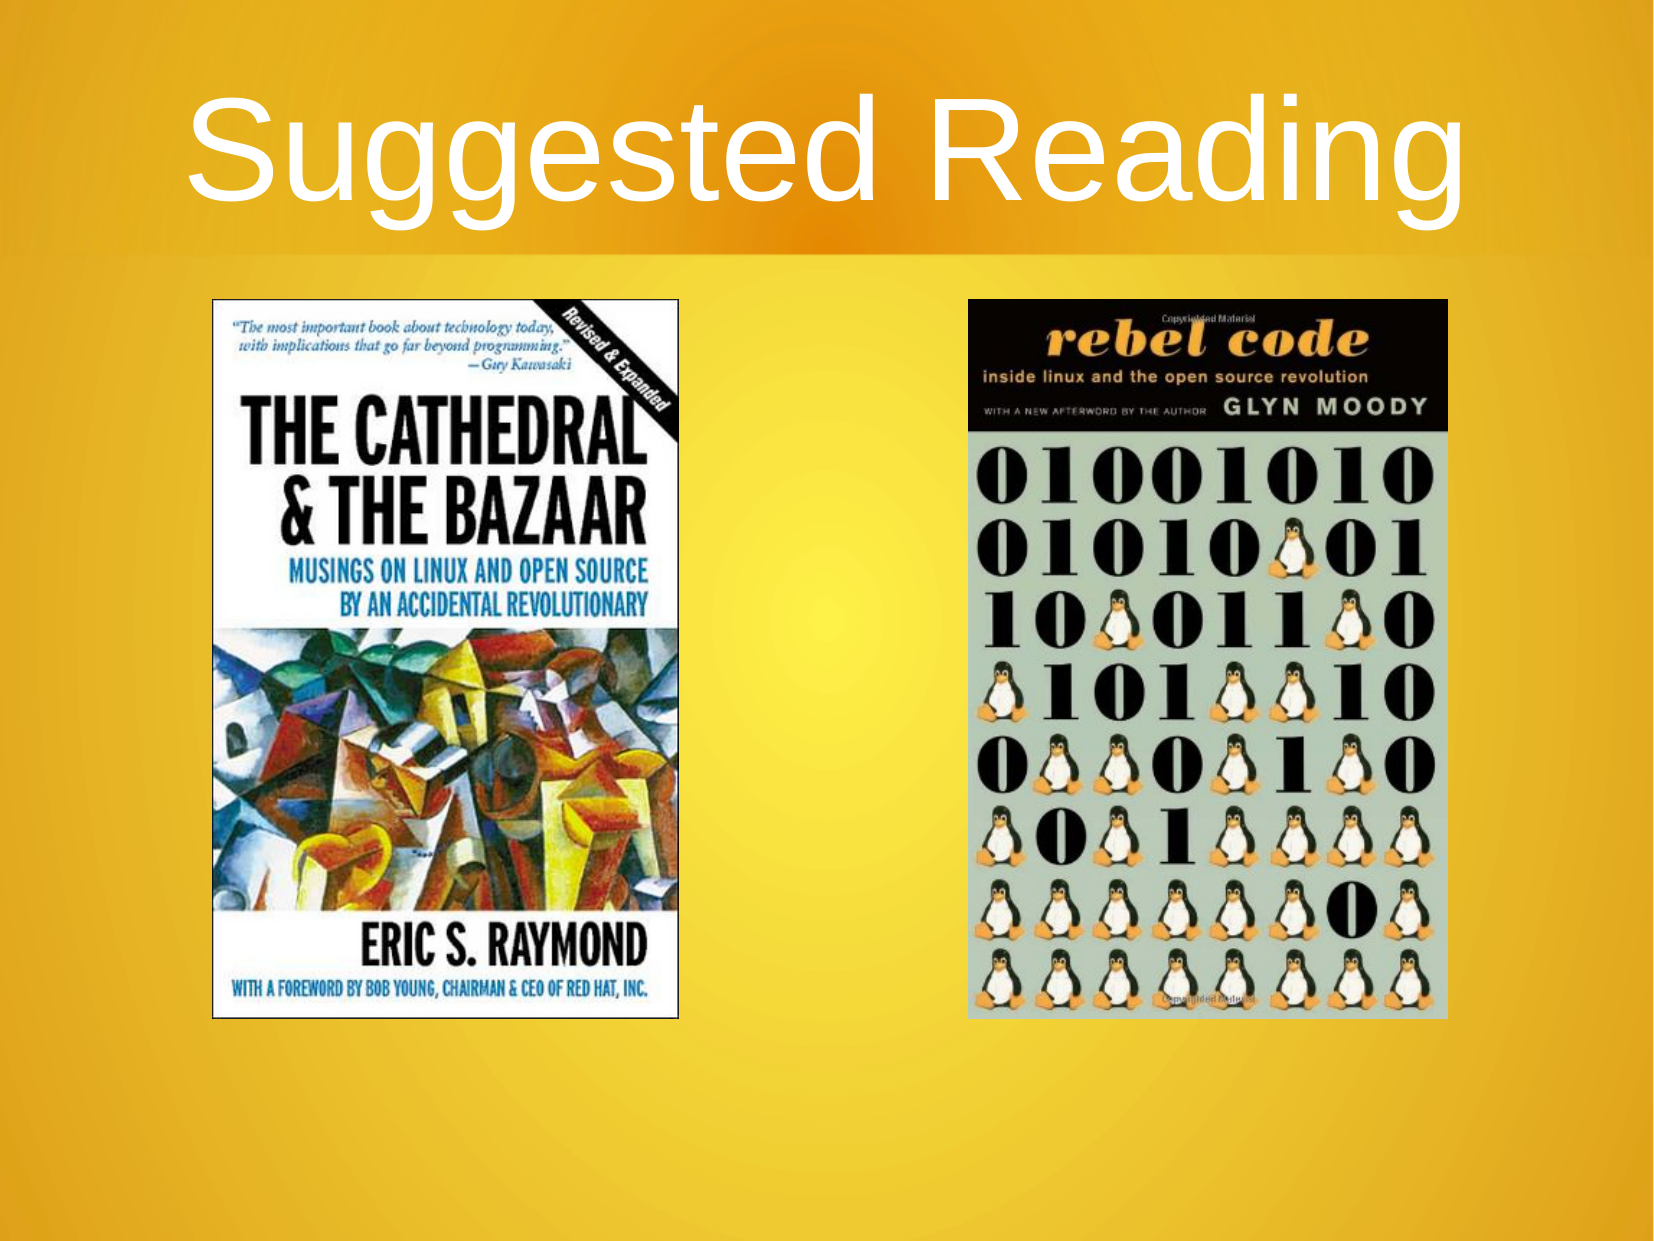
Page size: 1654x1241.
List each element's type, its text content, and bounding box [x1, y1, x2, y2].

title Suggested Reading [82, 47, 1571, 252]
picture [0, 0, 1654, 1241]
